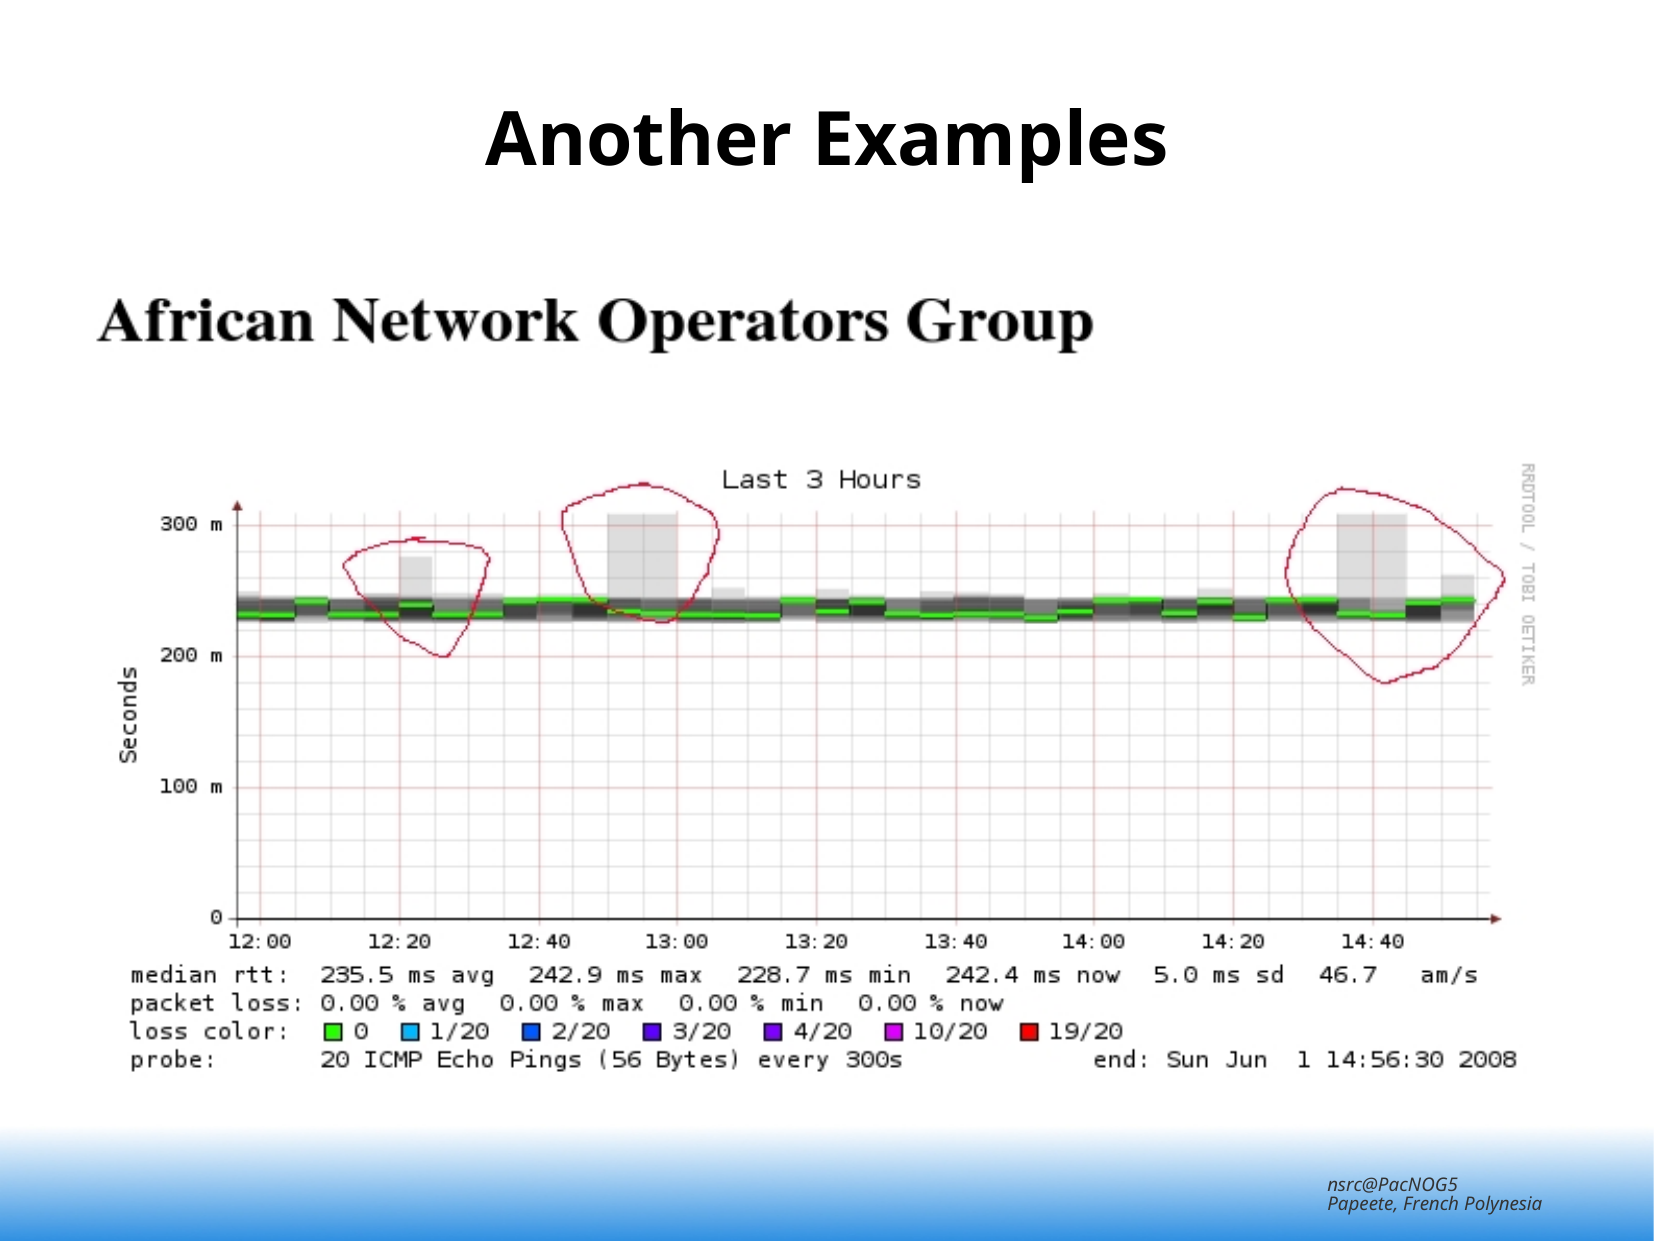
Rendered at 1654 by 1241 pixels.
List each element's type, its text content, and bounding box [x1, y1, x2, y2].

title Another Examples [121, 79, 1534, 194]
picture [93, 287, 1579, 1088]
picture [0, 1124, 1654, 1241]
